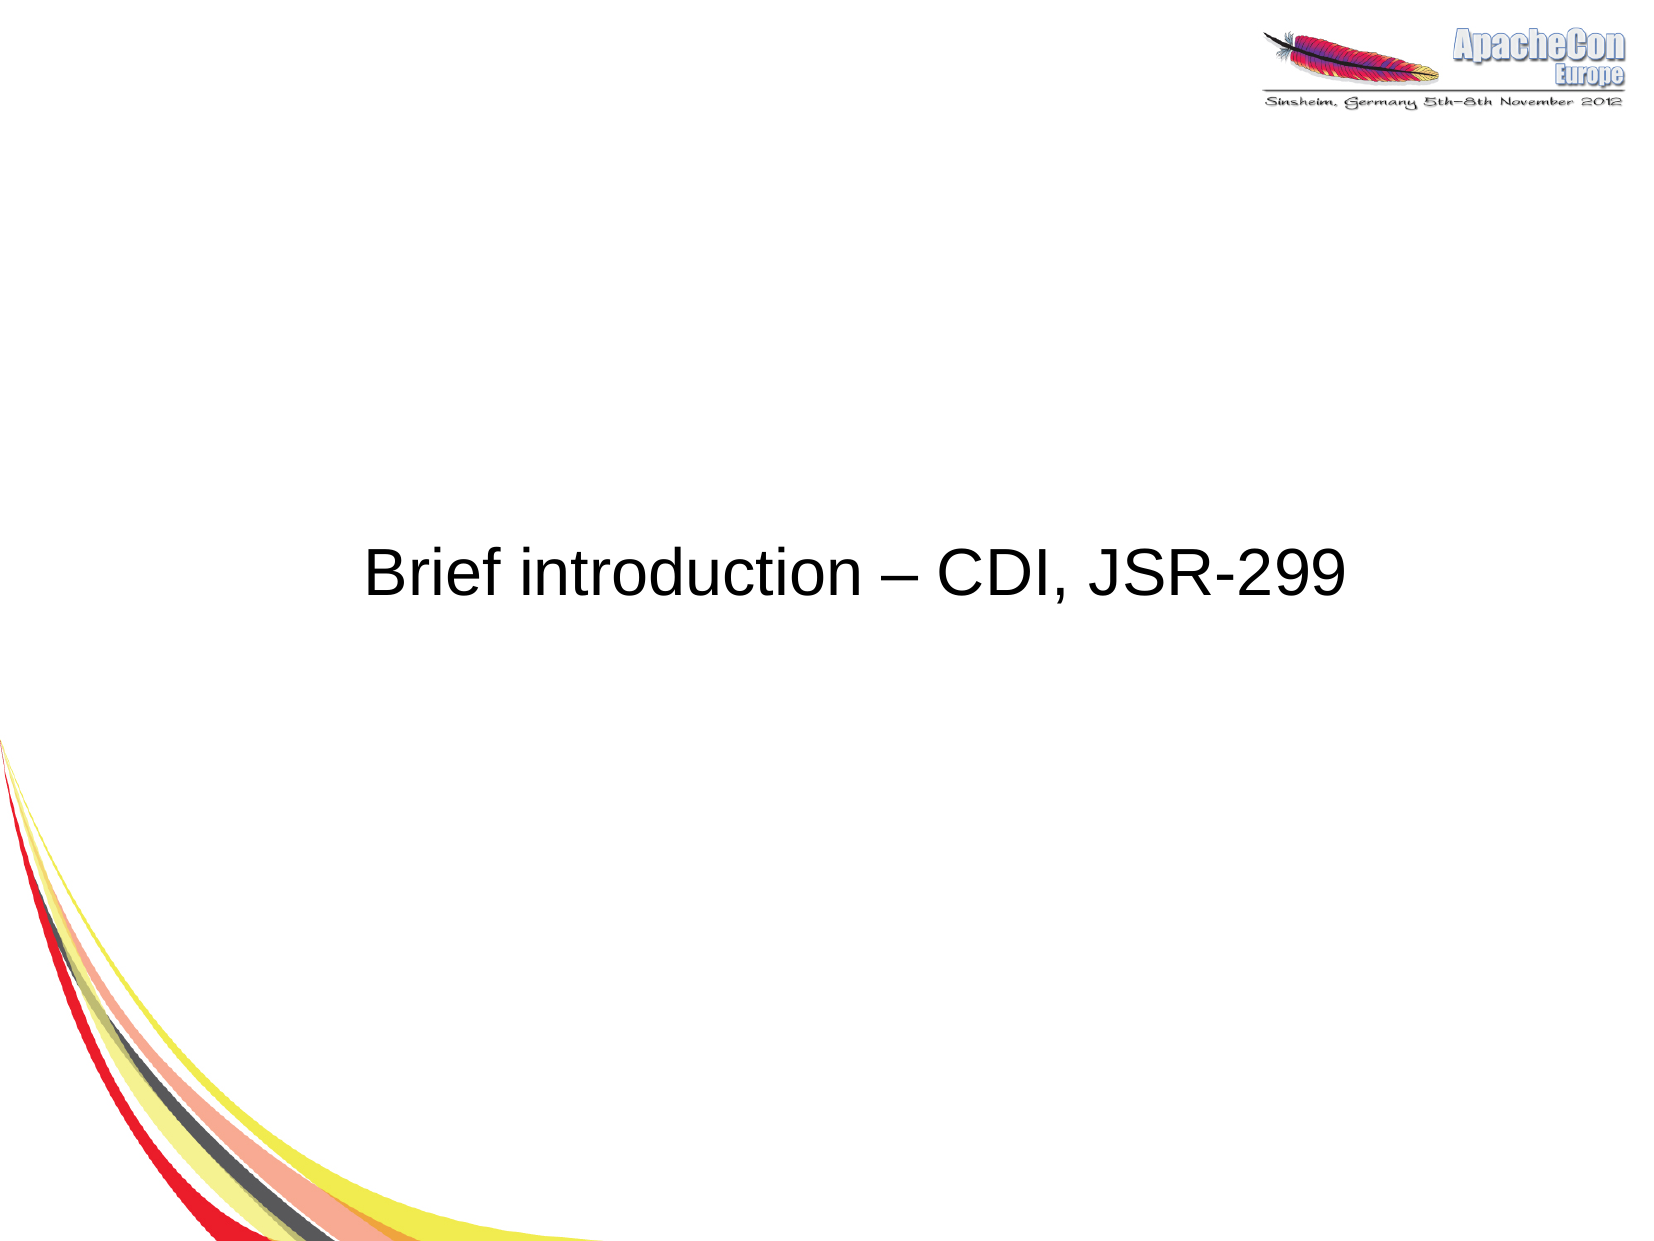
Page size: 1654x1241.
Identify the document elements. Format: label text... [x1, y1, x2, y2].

picture [0, 0, 1654, 1241]
subtitle Brief introduction – CDI, JSR-299 [177, 141, 1536, 1004]
